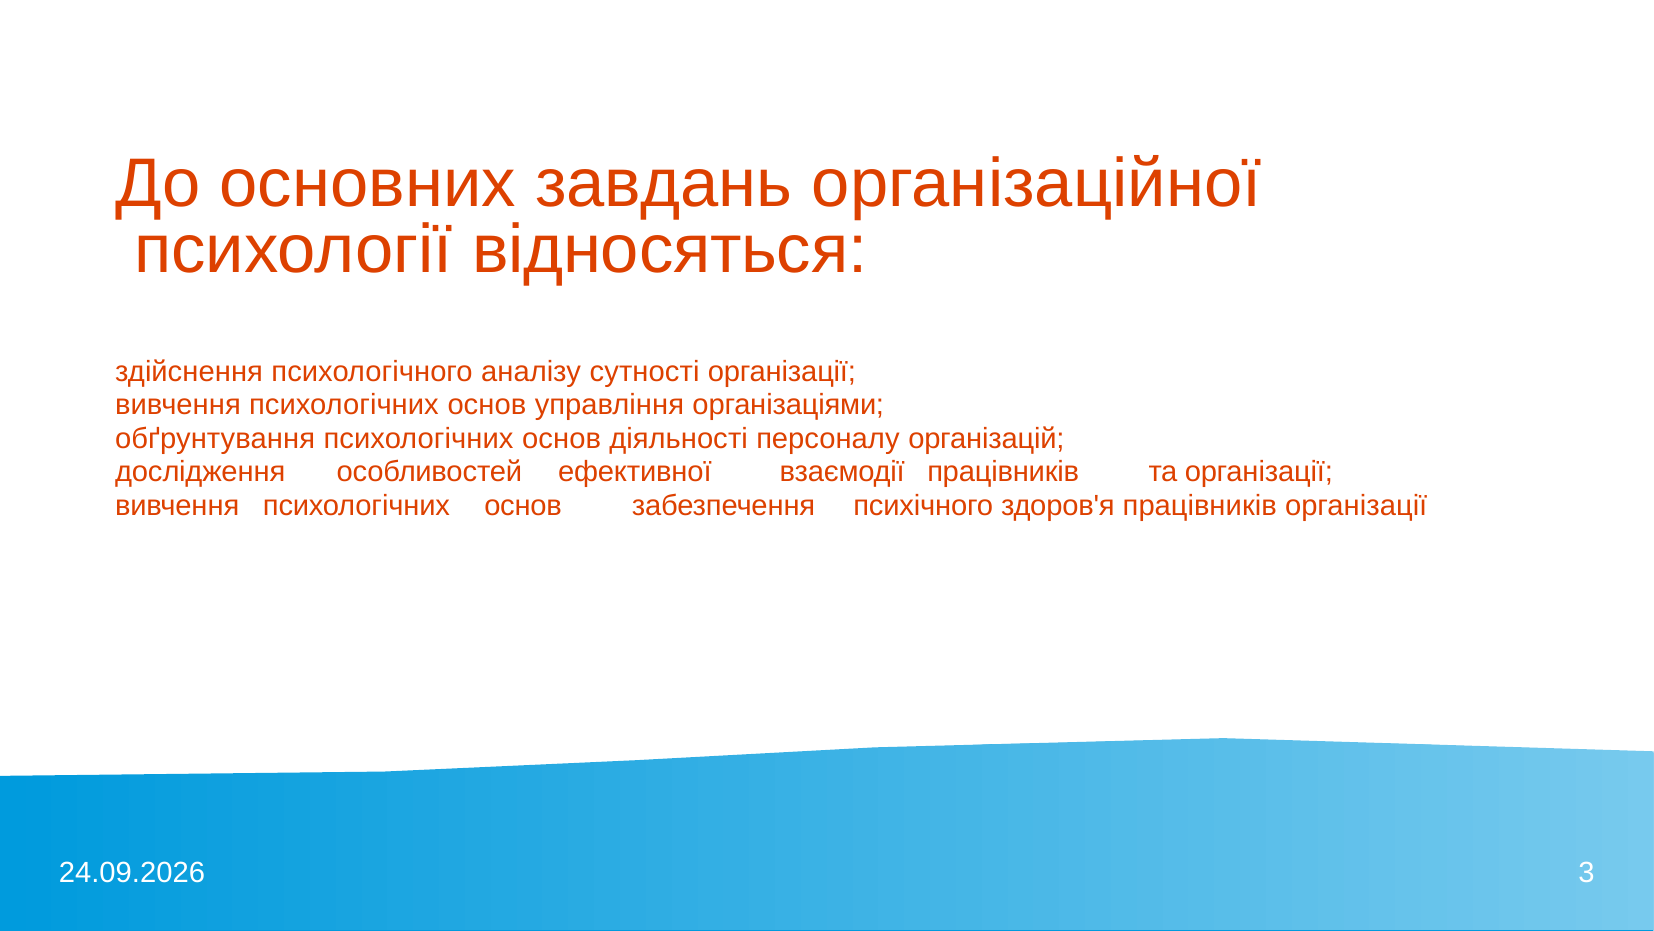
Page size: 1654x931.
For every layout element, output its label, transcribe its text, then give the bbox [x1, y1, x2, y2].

title До основних завдань організаційної психології відносяться: здійснення психологічного аналізу сутності організації; вивчення психологічних основ управління організаціями; обґрунтування психологічних основ діяльності персоналу організацій; дослідження особливостей ефективної взаємодії працівників та організації; вивчення психологічних основ забезпечення психічного здоров'я працівників організації [0, 118, 1506, 591]
